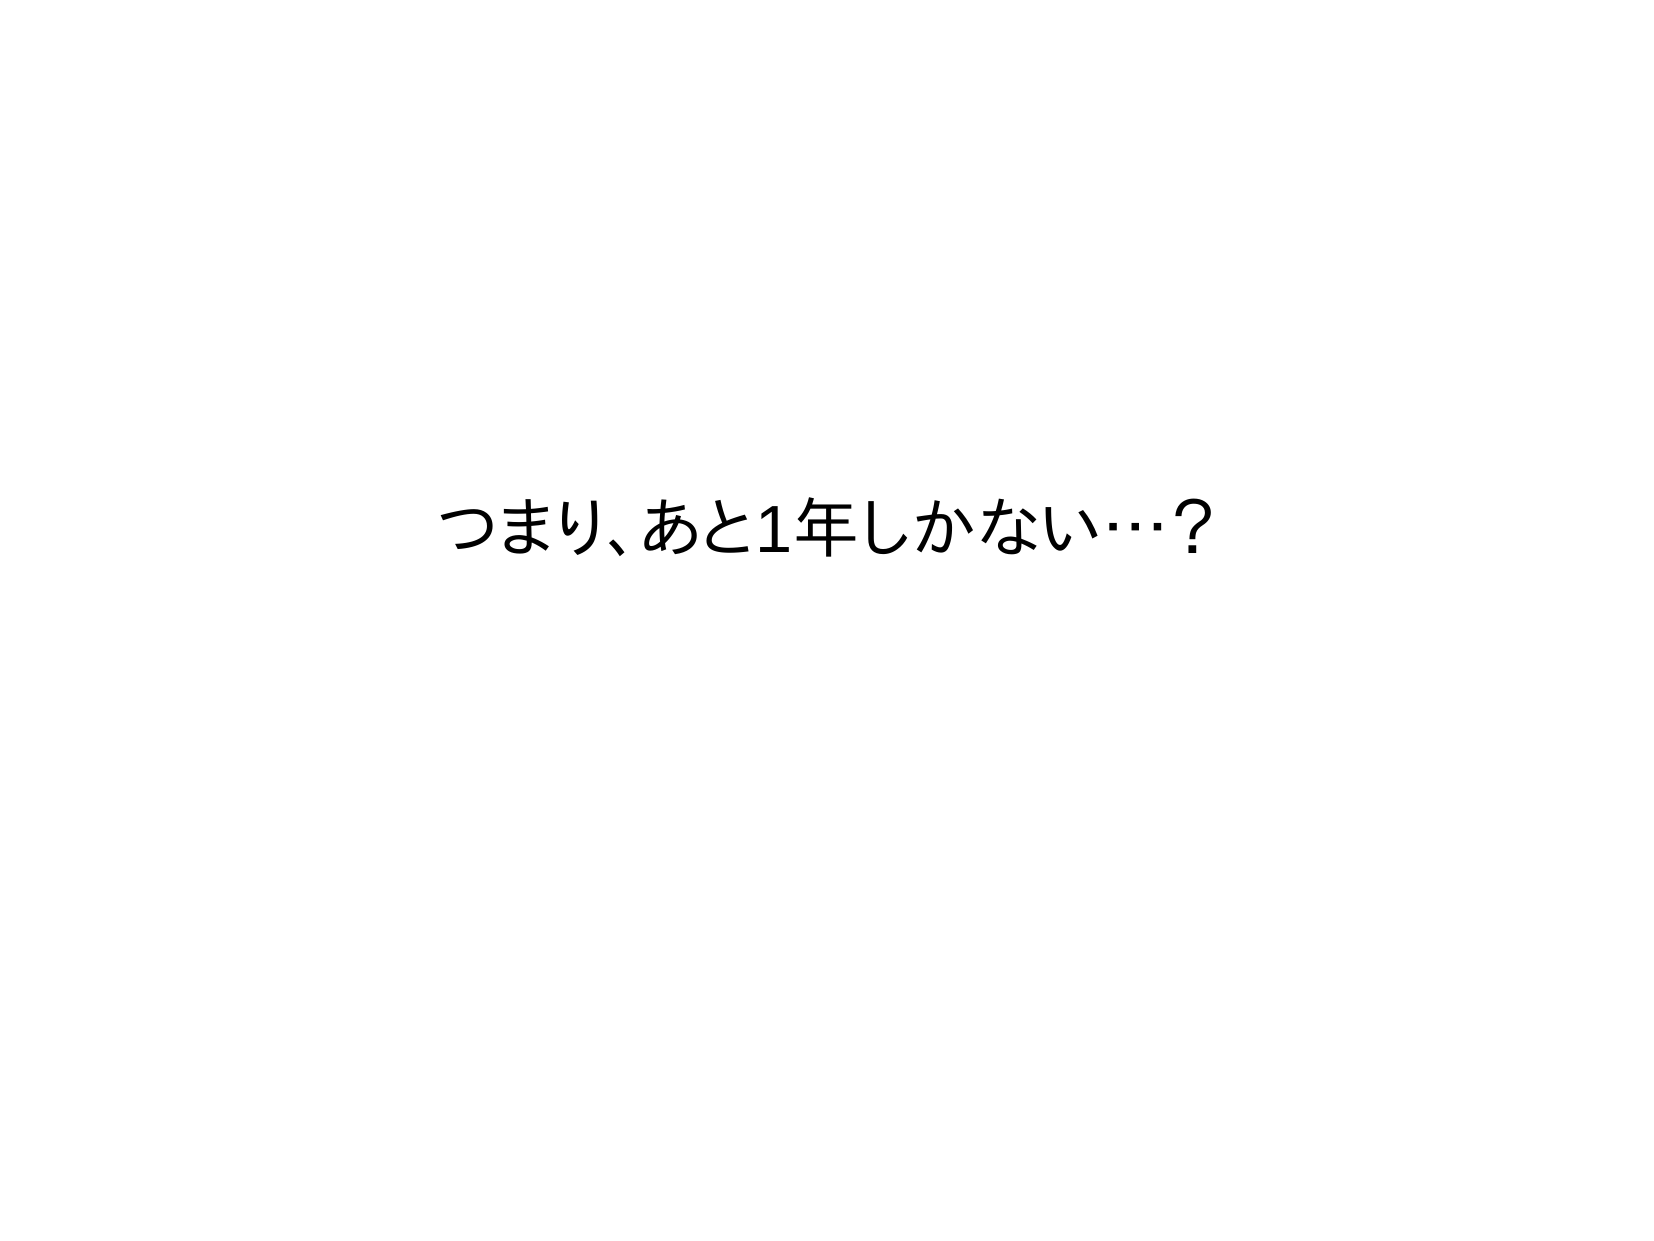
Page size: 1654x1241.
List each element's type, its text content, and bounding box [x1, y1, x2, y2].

subtitle つまり、あと1年しかない…？ [82, 49, 1571, 1010]
